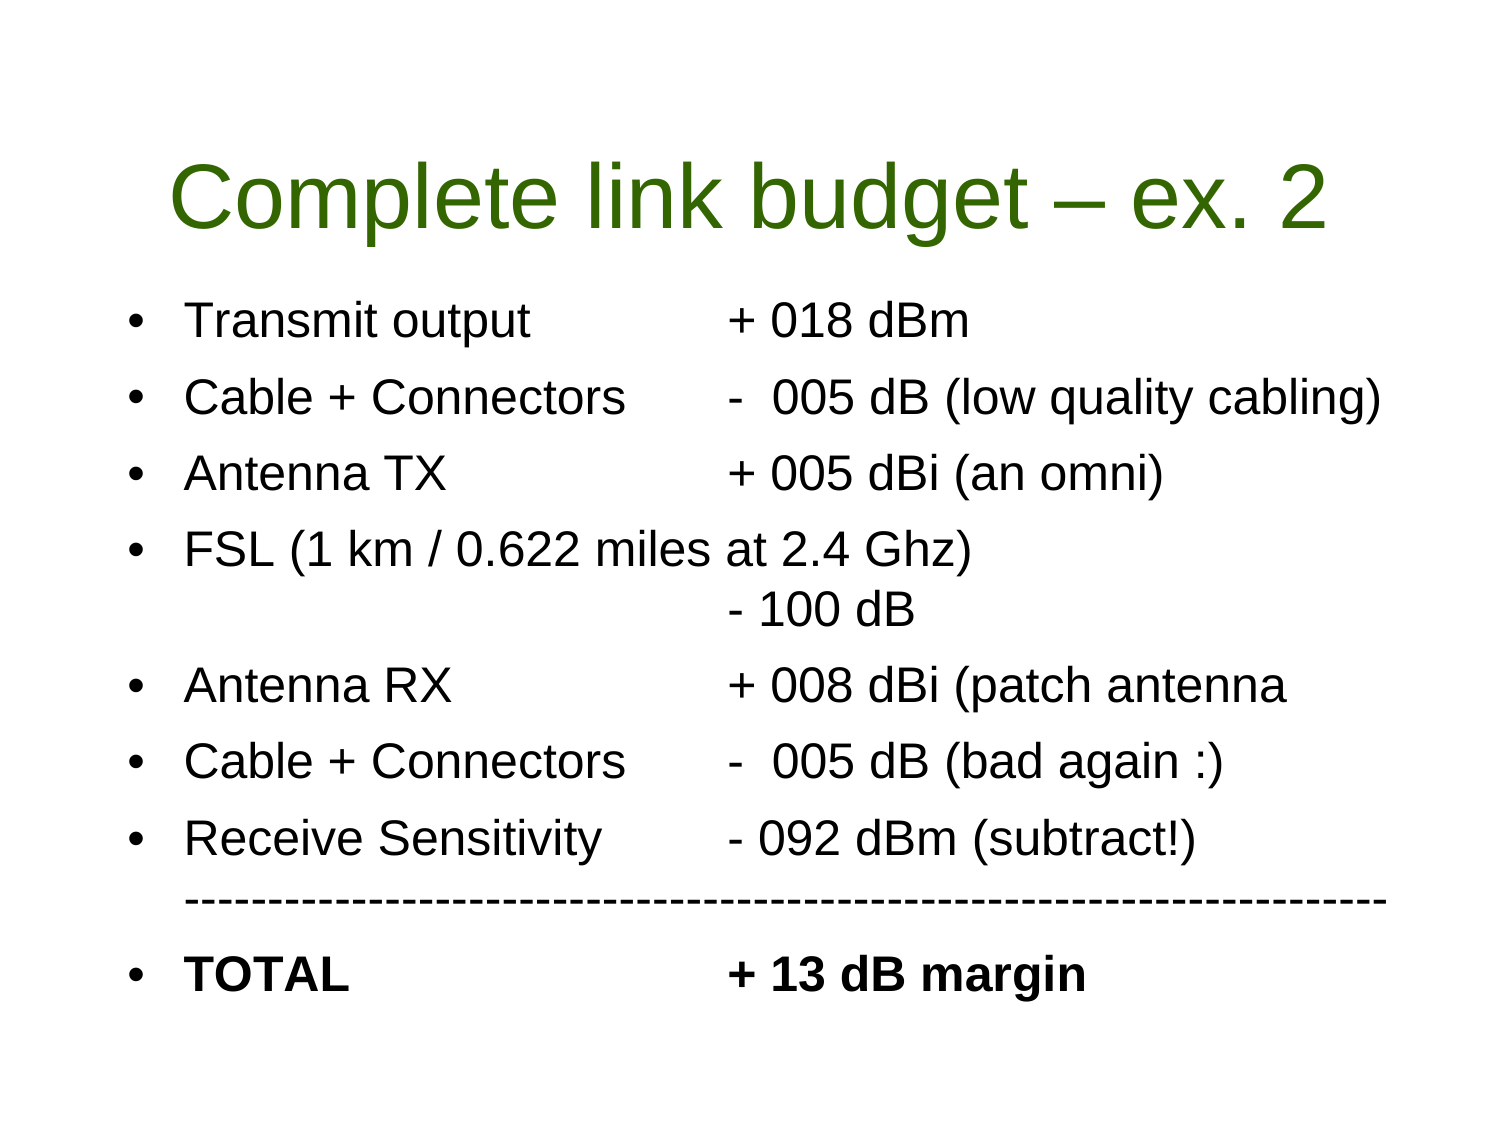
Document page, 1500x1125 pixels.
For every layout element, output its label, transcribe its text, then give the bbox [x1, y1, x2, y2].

title Complete link budget – ex. 2 [112, 99, 1388, 281]
list Transmit output + 018 dBm Cable + Connectors - 005 dB (low quality cabling) Antenna TX + 005 dBi (an omni) FSL (1 km / 0.622 miles at 2.4 Ghz) - 100 dB Antenna RX + 008 dBi (patch antenna Cable + Connectors - 005 dB (bad again :) Receive Sensitivity - 092 dBm (subtract!) ------------------------------------------------------------------------ TOTAL + 13 dB margin [112, 281, 1458, 1007]
